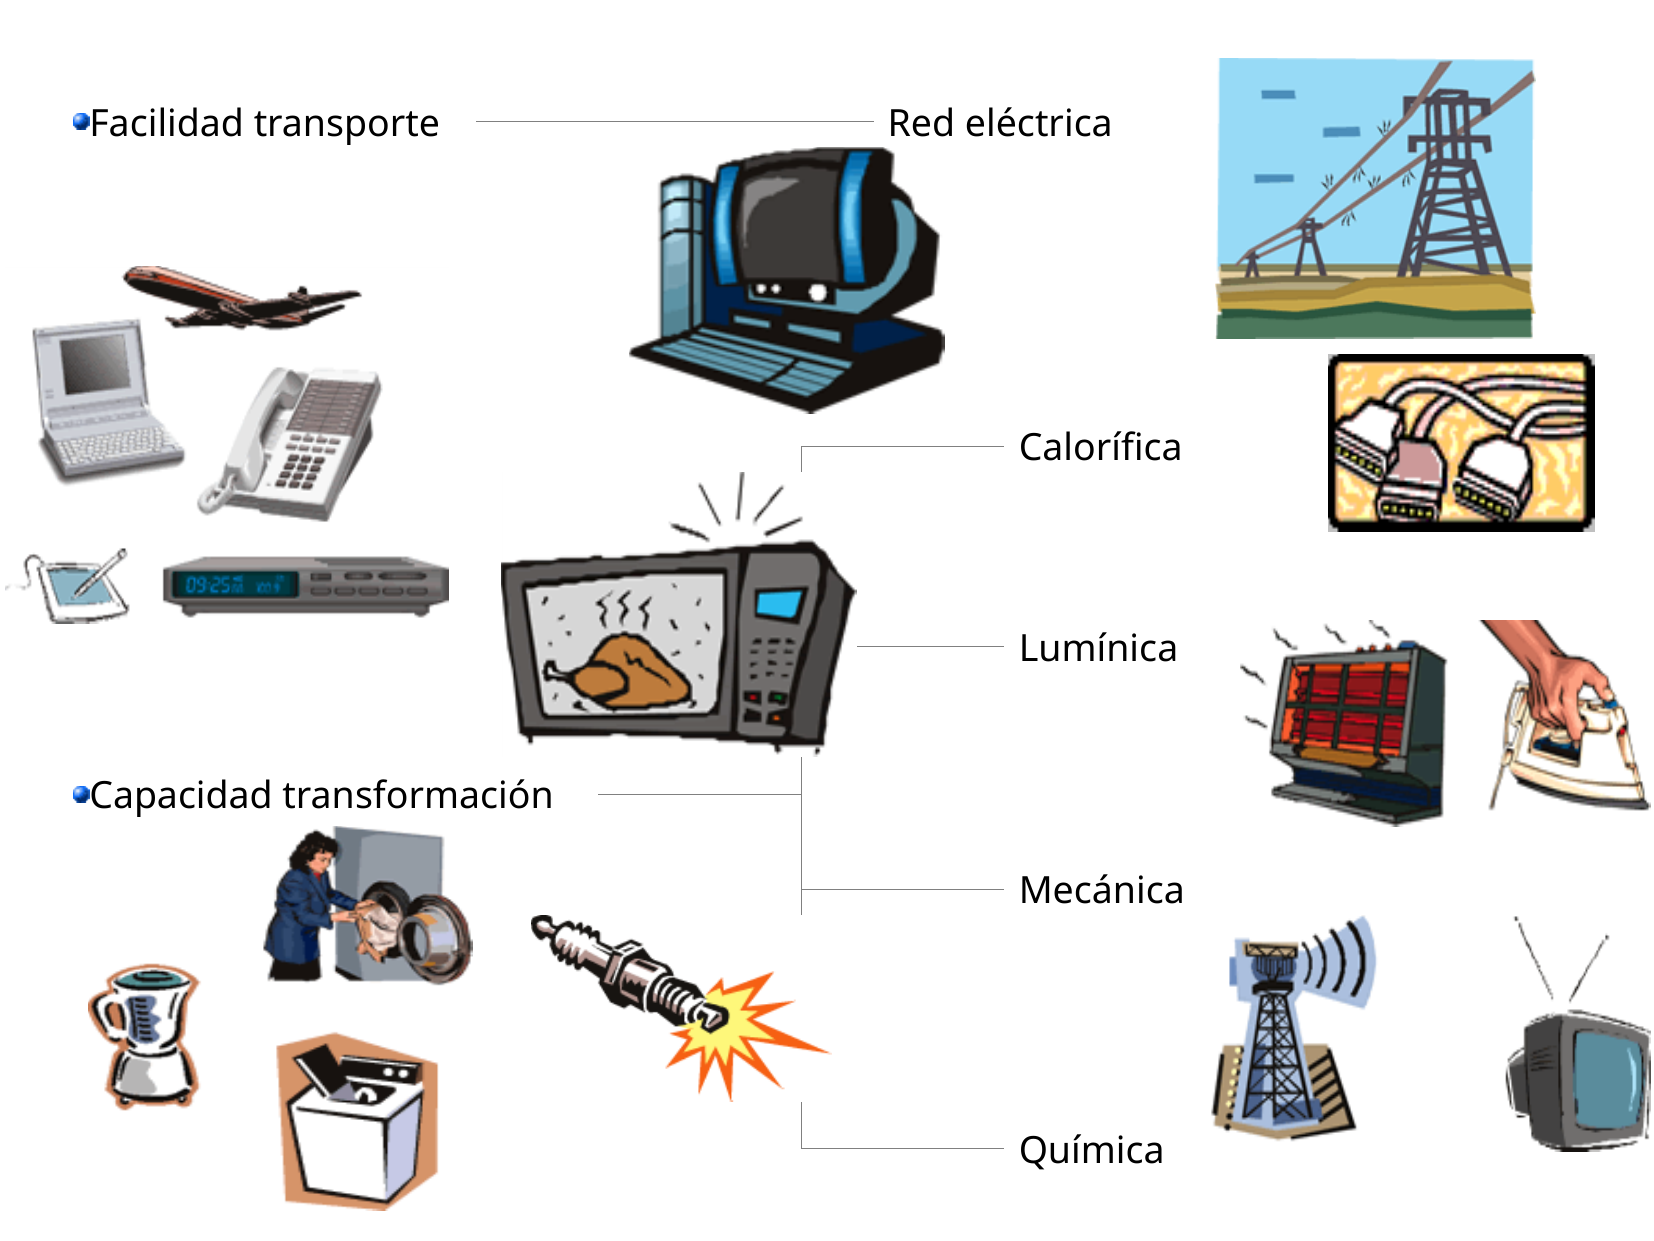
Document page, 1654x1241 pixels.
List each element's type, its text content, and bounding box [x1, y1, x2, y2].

picture [1210, 915, 1651, 1152]
text_box Red eléctrica [873, 88, 1147, 147]
text_box Mecánica [1003, 856, 1211, 915]
picture [501, 472, 857, 757]
text_box Calorífica [1003, 413, 1210, 472]
text_box Capacidad transformación [59, 761, 599, 820]
text_box Química [1003, 1115, 1188, 1175]
text_box Lumínica [1003, 613, 1203, 673]
picture [88, 826, 473, 1211]
picture [1240, 620, 1651, 827]
picture [5, 266, 449, 624]
picture [629, 147, 945, 414]
text_box Facilidad transporte [59, 88, 477, 147]
picture [1215, 58, 1536, 339]
picture [531, 915, 832, 1102]
picture [1328, 354, 1595, 532]
